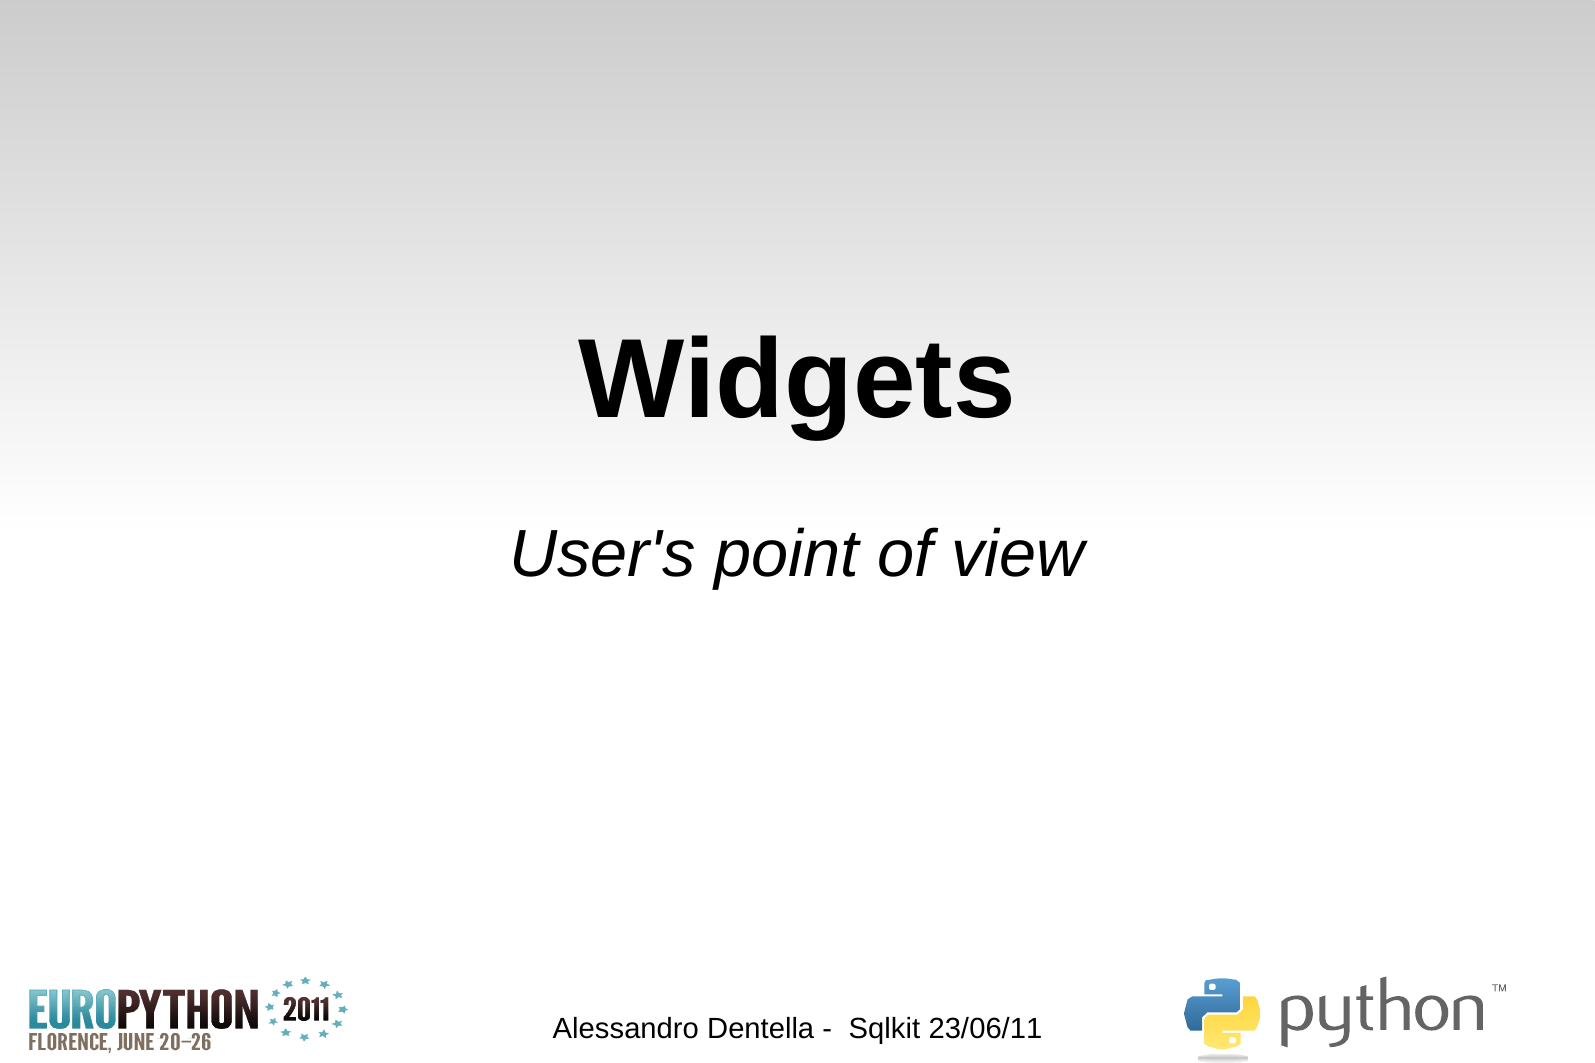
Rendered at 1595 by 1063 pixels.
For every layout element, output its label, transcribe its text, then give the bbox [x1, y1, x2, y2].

subtitle Widgets User's point of view [79, 49, 1515, 948]
picture [29, 974, 355, 1058]
